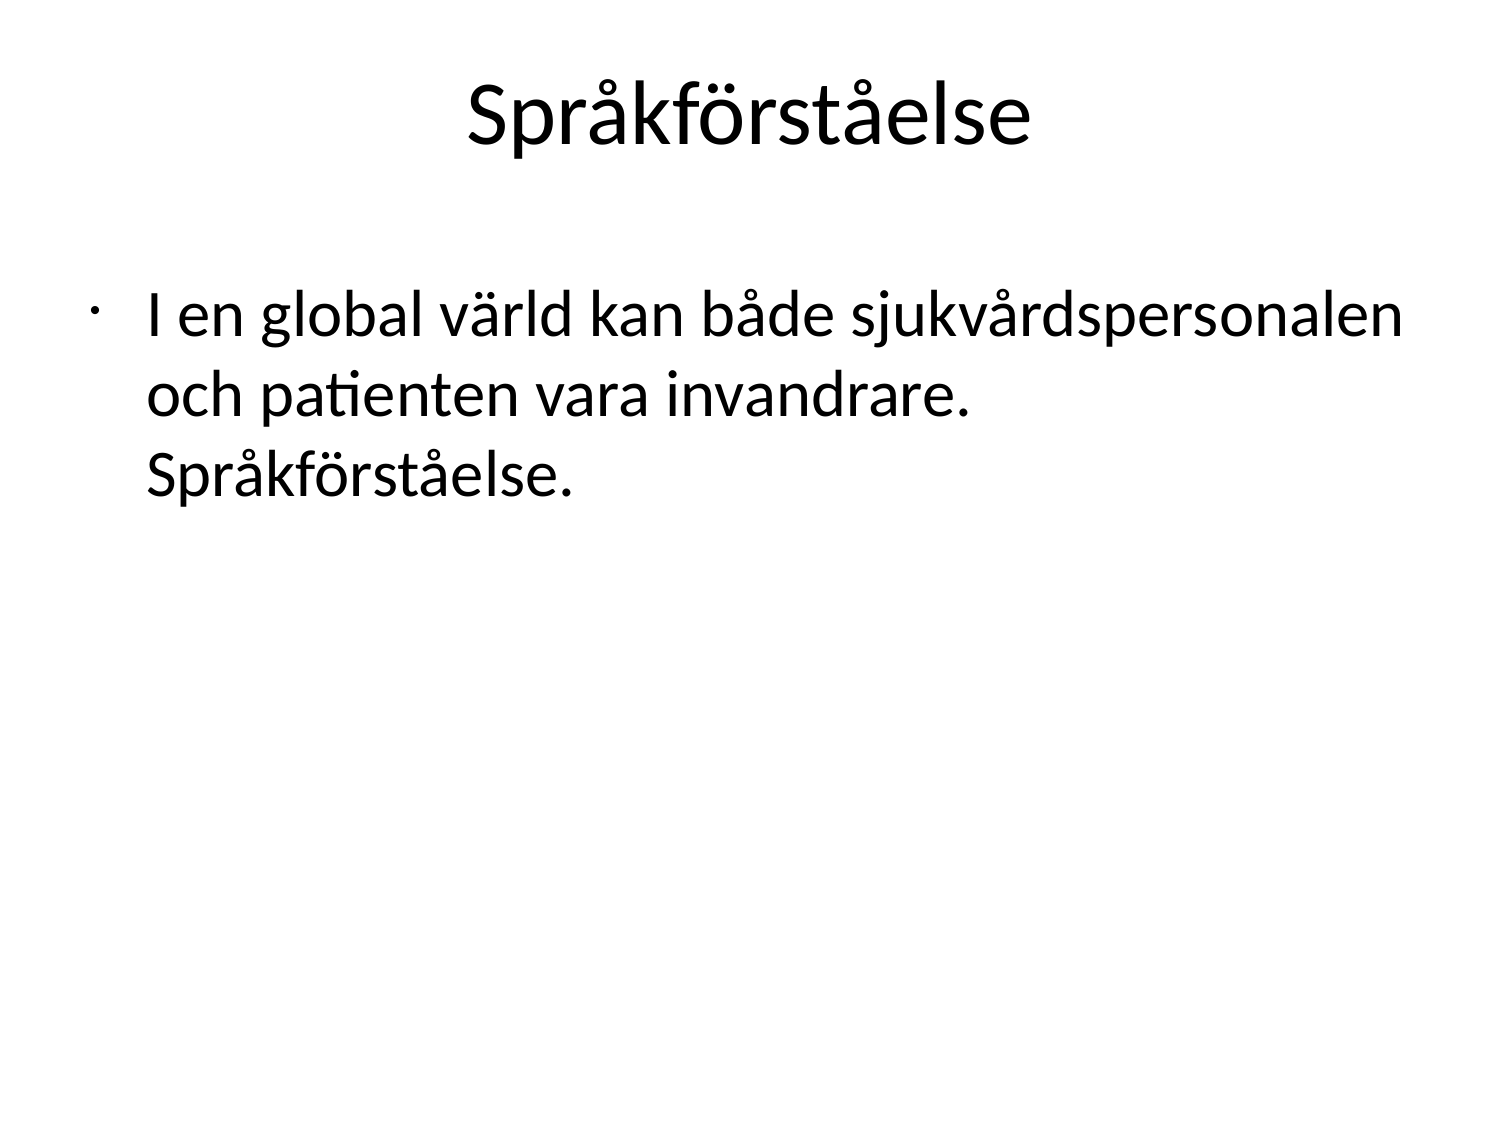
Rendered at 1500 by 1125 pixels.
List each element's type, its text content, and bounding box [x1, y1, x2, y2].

title Språkförståelse [75, 45, 1425, 233]
list I en global värld kan både sjukvårdspersonalen och patienten vara invandrare. Språkförståelse. [75, 262, 1425, 1005]
